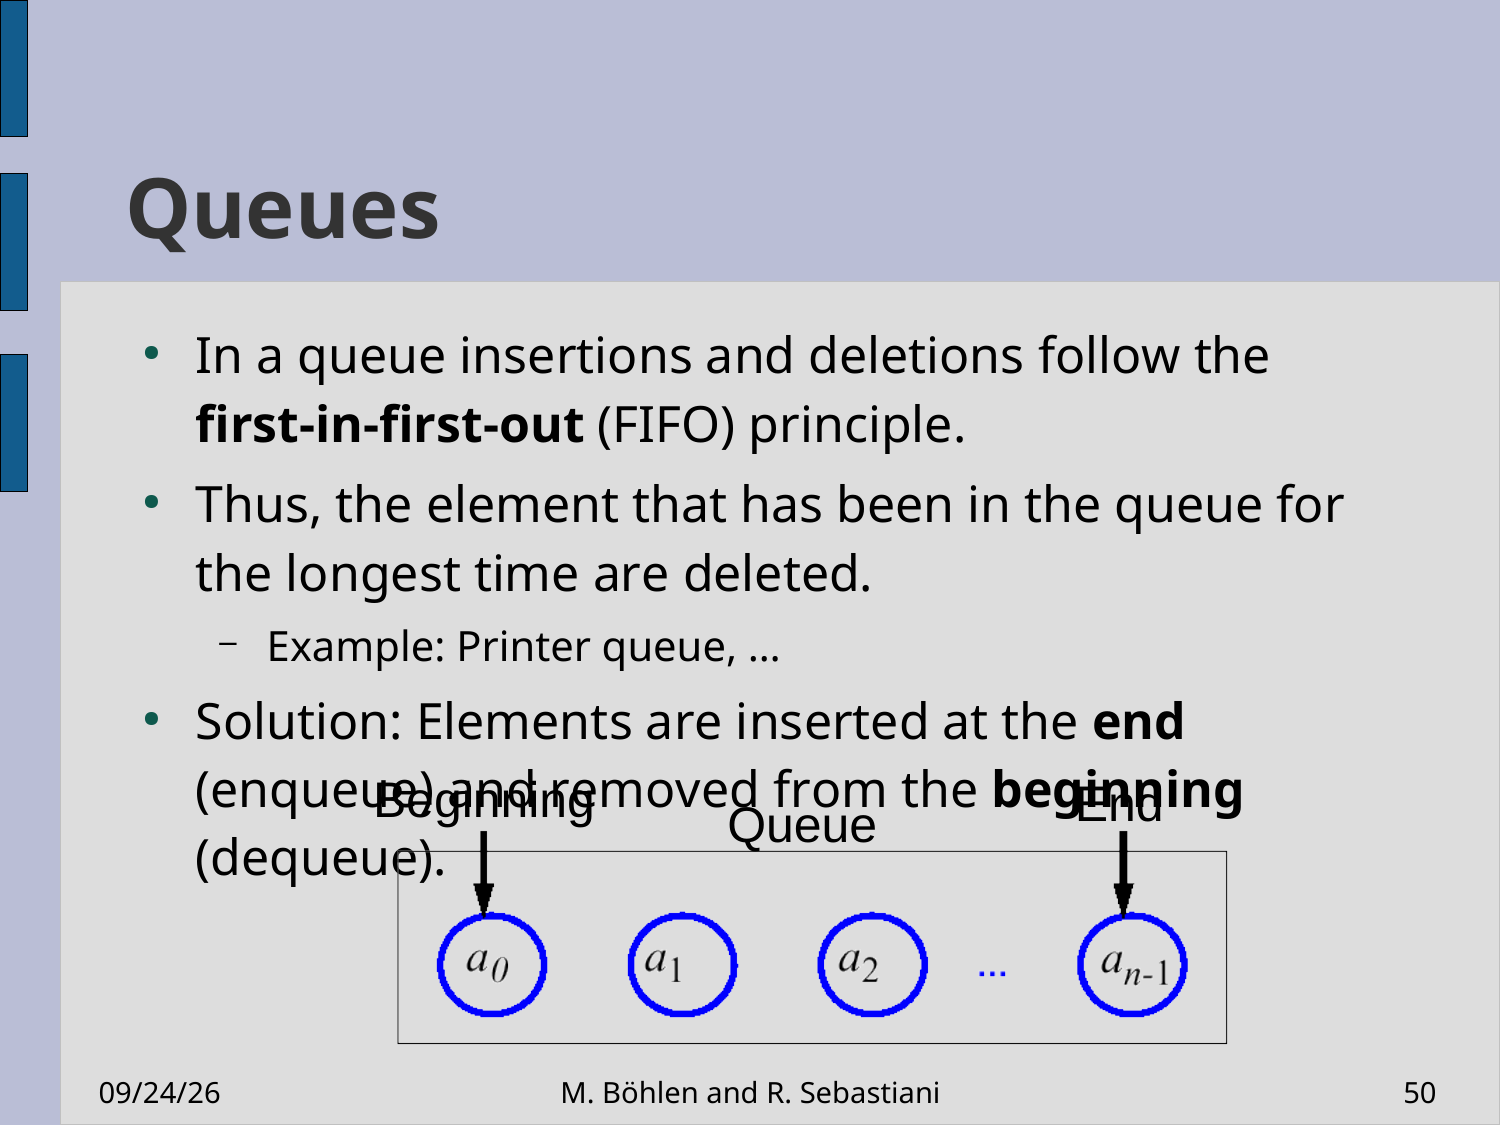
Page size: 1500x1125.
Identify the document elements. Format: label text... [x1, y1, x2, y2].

text_box Beginning [358, 764, 610, 836]
text_box End [1060, 768, 1179, 840]
text_box Queue [712, 789, 926, 861]
title Queues [110, 67, 1392, 271]
list In a queue insertions and deletions follow the first-in-first-out (FIFO) principle. Thus, the element that has been in the queue for the longest time are deleted. Example: Printer queue, … Solution: Elements are inserted at the end (enqueue) and removed from the beginning (dequeue). [110, 312, 1392, 1037]
chart [375, 825, 1250, 1060]
